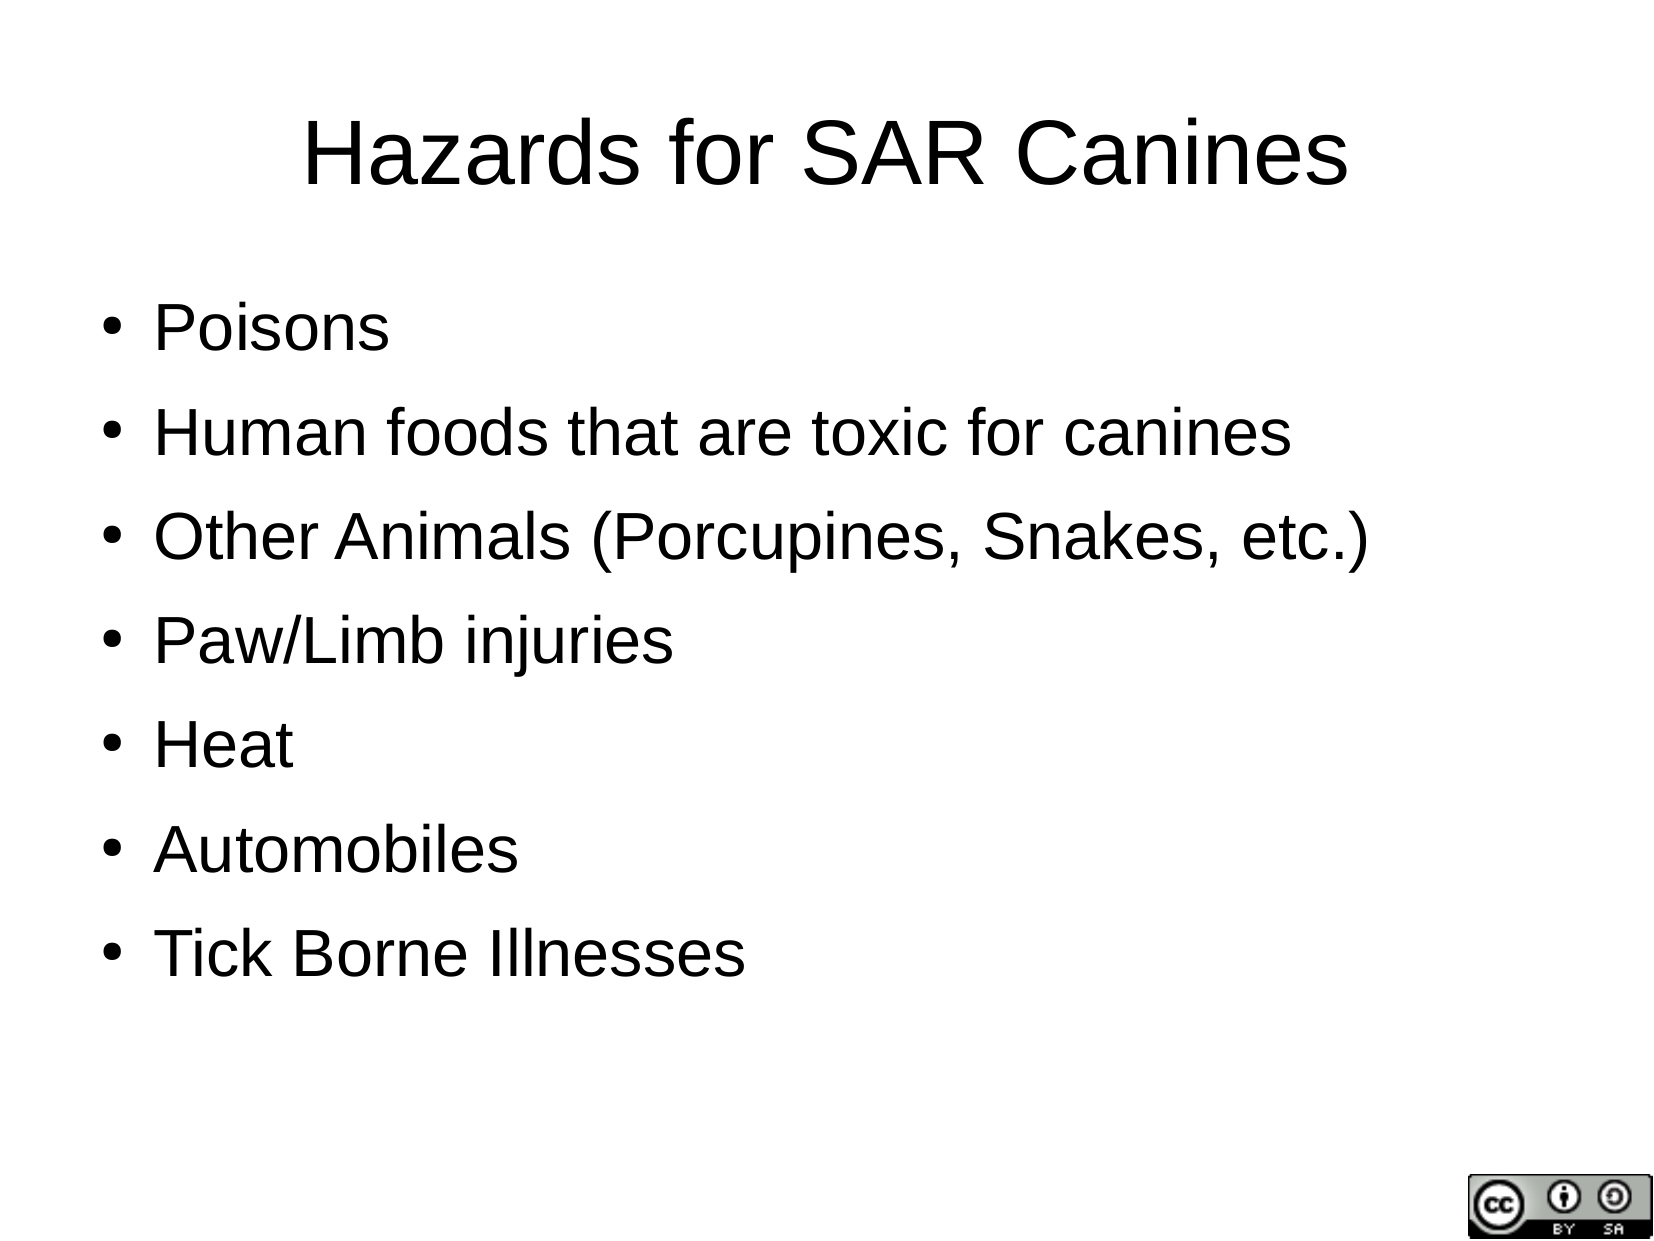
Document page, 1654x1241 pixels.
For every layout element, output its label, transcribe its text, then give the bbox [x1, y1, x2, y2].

picture [1468, 1174, 1653, 1239]
title Hazards for SAR Canines [82, 49, 1571, 257]
list Poisons Human foods that are toxic for canines Other Animals (Porcupines, Snakes, etc.) Paw/Limb injuries Heat Automobiles Tick Borne Illnesses [82, 290, 1571, 1010]
